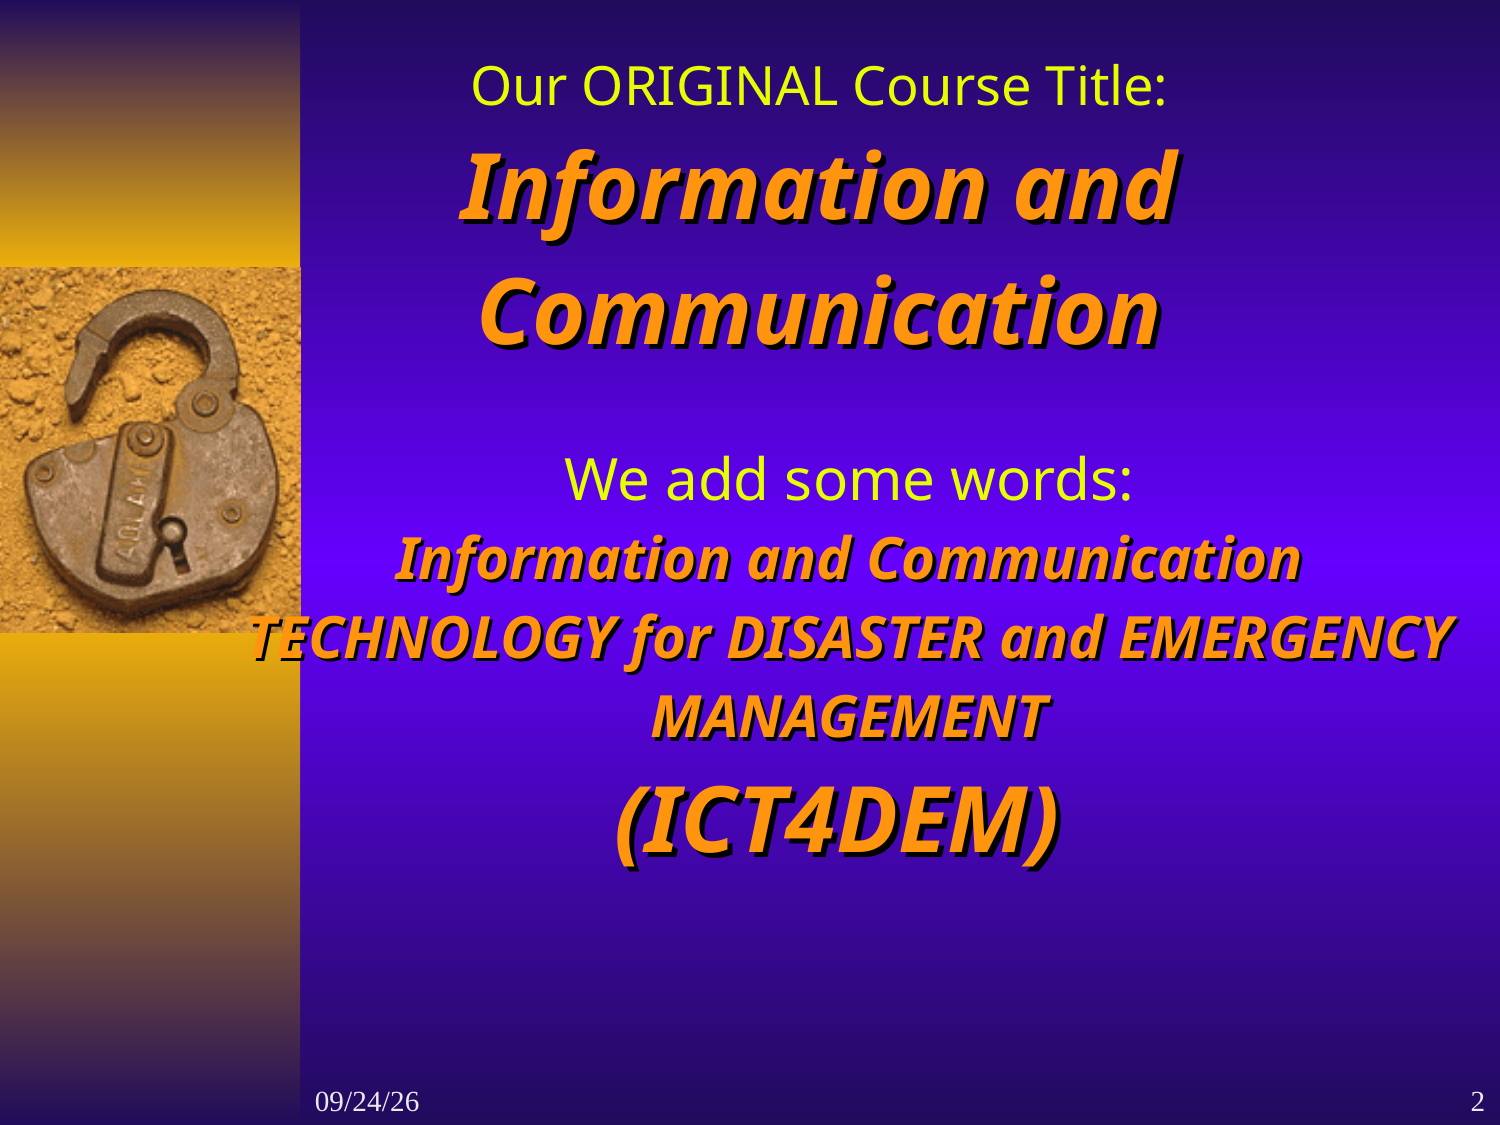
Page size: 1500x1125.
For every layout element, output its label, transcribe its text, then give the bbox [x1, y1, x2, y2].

title We add some words: Information and Communication TECHNOLOGY for DISASTER and EMERGENCY MANAGEMENT (ICT4DEM) [206, 461, 1492, 857]
title Our ORIGINAL Course Title: Information and Communication [177, 65, 1463, 355]
picture [0, 267, 301, 633]
